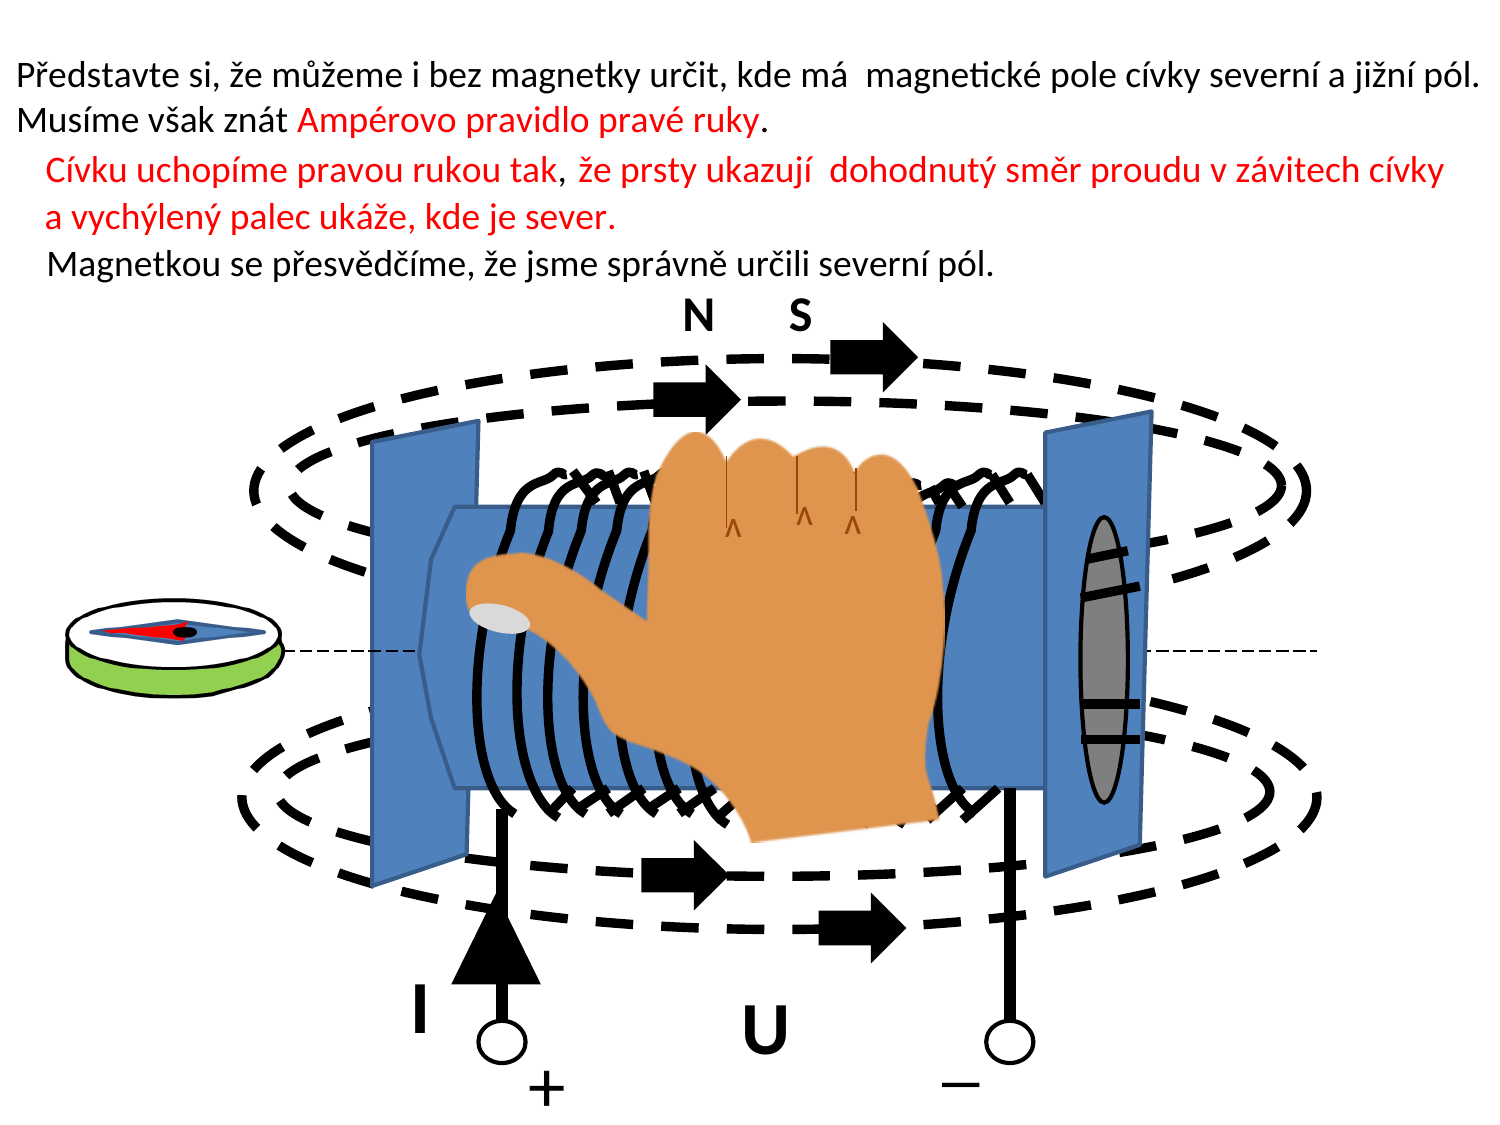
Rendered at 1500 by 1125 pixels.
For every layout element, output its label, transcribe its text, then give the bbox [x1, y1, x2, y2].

text_box I [395, 950, 446, 1057]
picture [466, 432, 945, 843]
text_box [469, 603, 531, 634]
text_box [241, 327, 1317, 983]
text_box S [774, 293, 828, 350]
text_box + [514, 1030, 582, 1125]
text_box Představte si, že můžeme i bez magnetky určit, kde má magnetické pole cívky severní a jižní pól. Musíme však znát Ampérovo pravidlo pravé ruky. [1, 42, 1498, 149]
text_box v [785, 500, 877, 562]
text_box N [667, 293, 731, 350]
text_box [945, 478, 989, 593]
text_box [478, 1020, 526, 1064]
text_box _ [927, 994, 995, 1101]
text_box a vychýlený palec ukáže, kde je sever. [29, 184, 633, 246]
text_box Cívku uchopíme pravou rukou tak, [30, 137, 563, 184]
text_box [945, 782, 950, 797]
text_box U [726, 971, 806, 1078]
text_box že prsty ukazují dohodnutý směr proudu v závitech cívky [563, 137, 1461, 198]
text_box Magnetkou se přesvědčíme, že jsme správně určili severní pól. [31, 231, 1012, 293]
text_box v [749, 492, 828, 553]
picture [64, 597, 287, 699]
text_box [995, 1020, 1034, 1064]
text_box v [678, 504, 757, 565]
